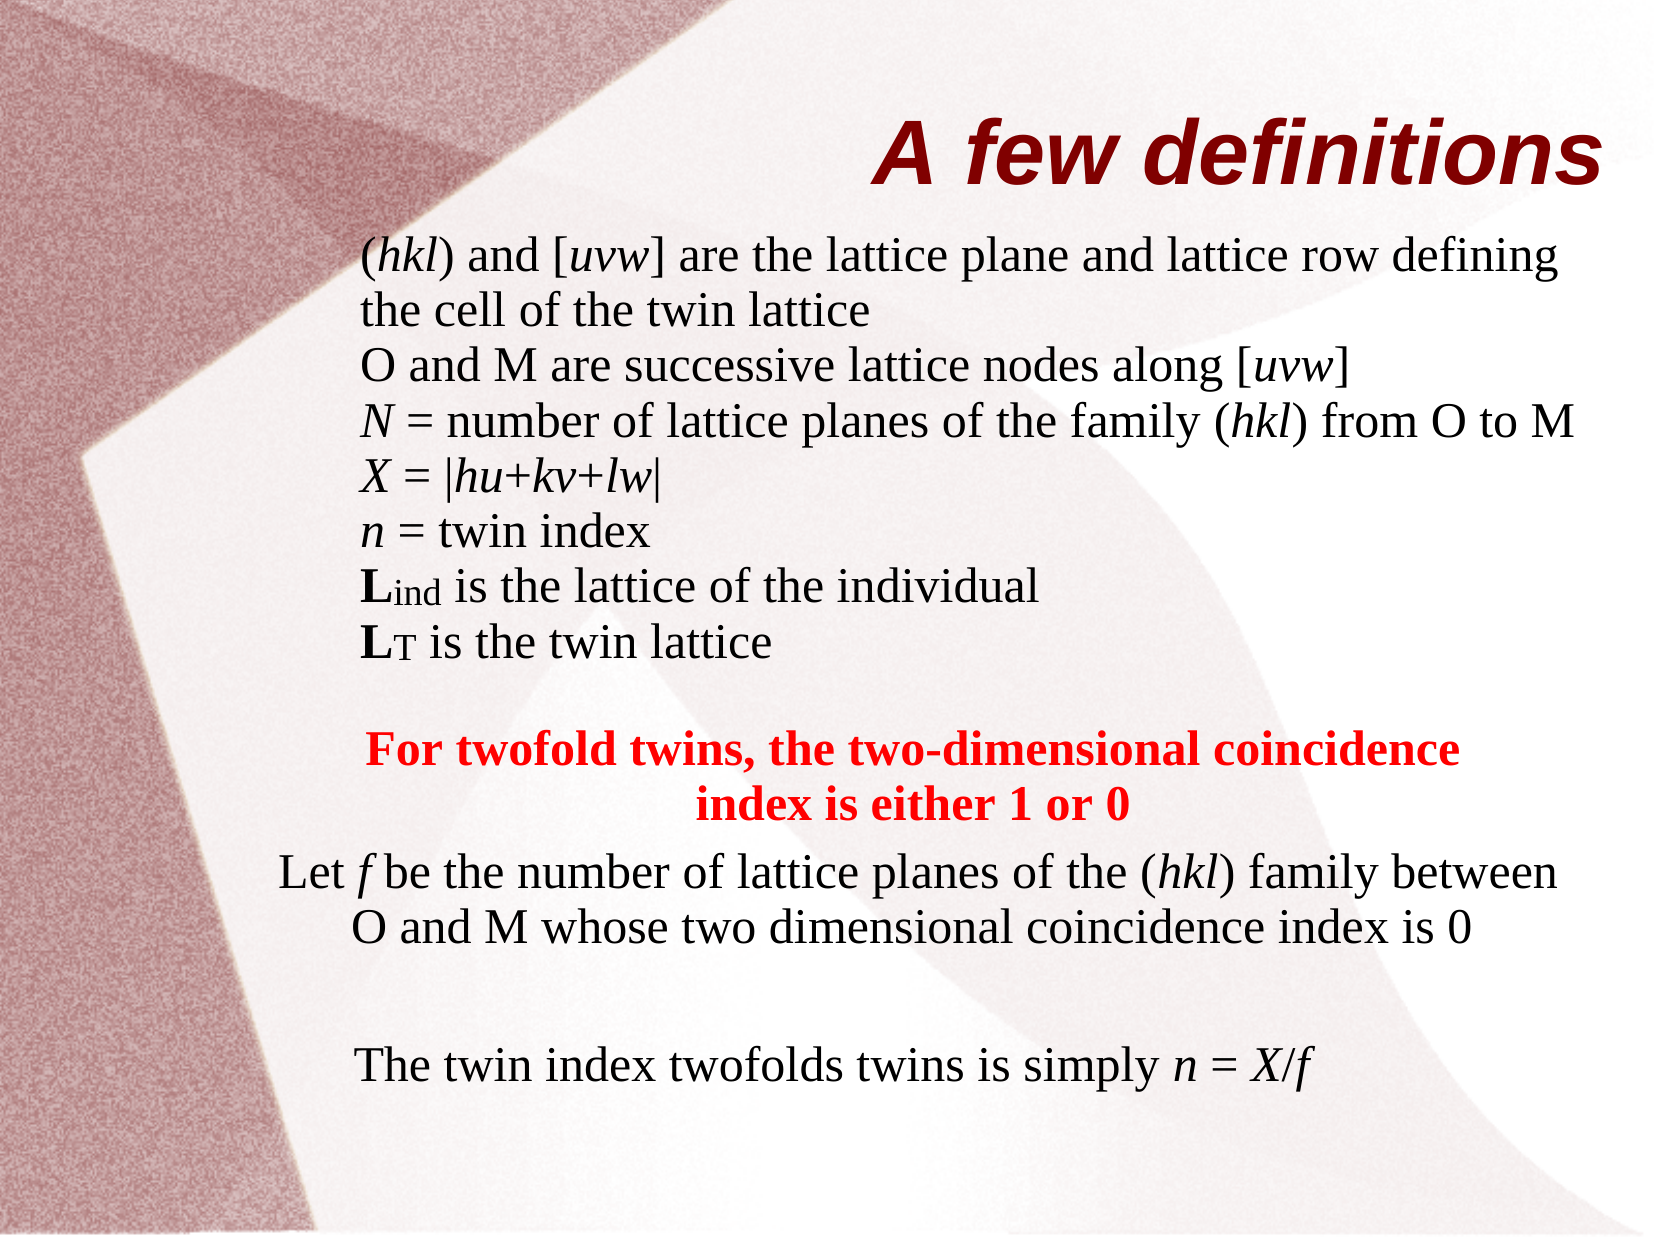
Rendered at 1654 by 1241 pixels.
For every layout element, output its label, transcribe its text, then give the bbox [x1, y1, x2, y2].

text_box (hkl) and [uvw] are the lattice plane and lattice row defining the cell of the twin lattice O and M are successive lattice nodes along [uvw] N = number of lattice planes of the family (hkl) from O to M X = |hu+kv+lw| n = twin index Lind is the lattice of the individual LT is the twin lattice [360, 226, 1589, 698]
title A few definitions [596, 49, 1607, 257]
picture [0, 0, 1654, 1241]
text_box Let f be the number of lattice planes of the (hkl) family between O and M whose two dimensional coincidence index is 0 [278, 843, 1577, 978]
text_box For twofold twins, the two-dimensional coincidence index is either 1 or 0 [365, 721, 1521, 835]
text_box The twin index twofolds twins is simply n = X/f [353, 1036, 1357, 1094]
